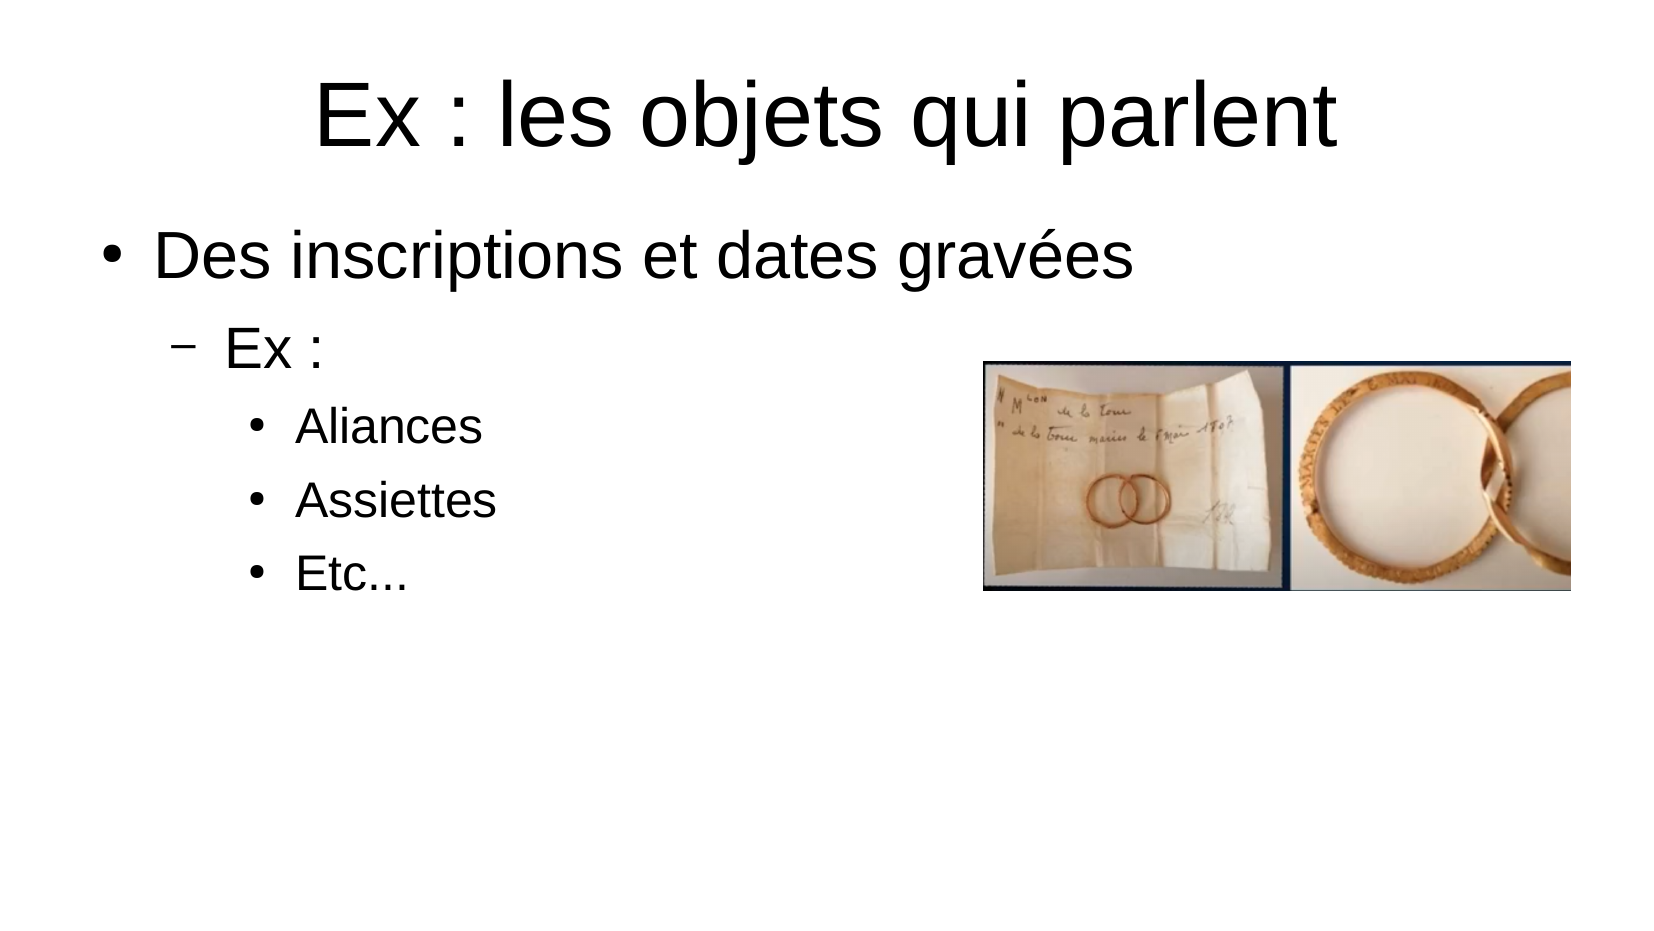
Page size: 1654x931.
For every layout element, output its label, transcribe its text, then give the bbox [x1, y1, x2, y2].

list Des inscriptions et dates gravées Ex : Aliances Assiettes Etc... [82, 217, 1571, 758]
title Ex : les objets qui parlent [82, 37, 1571, 193]
picture [983, 361, 1571, 591]
